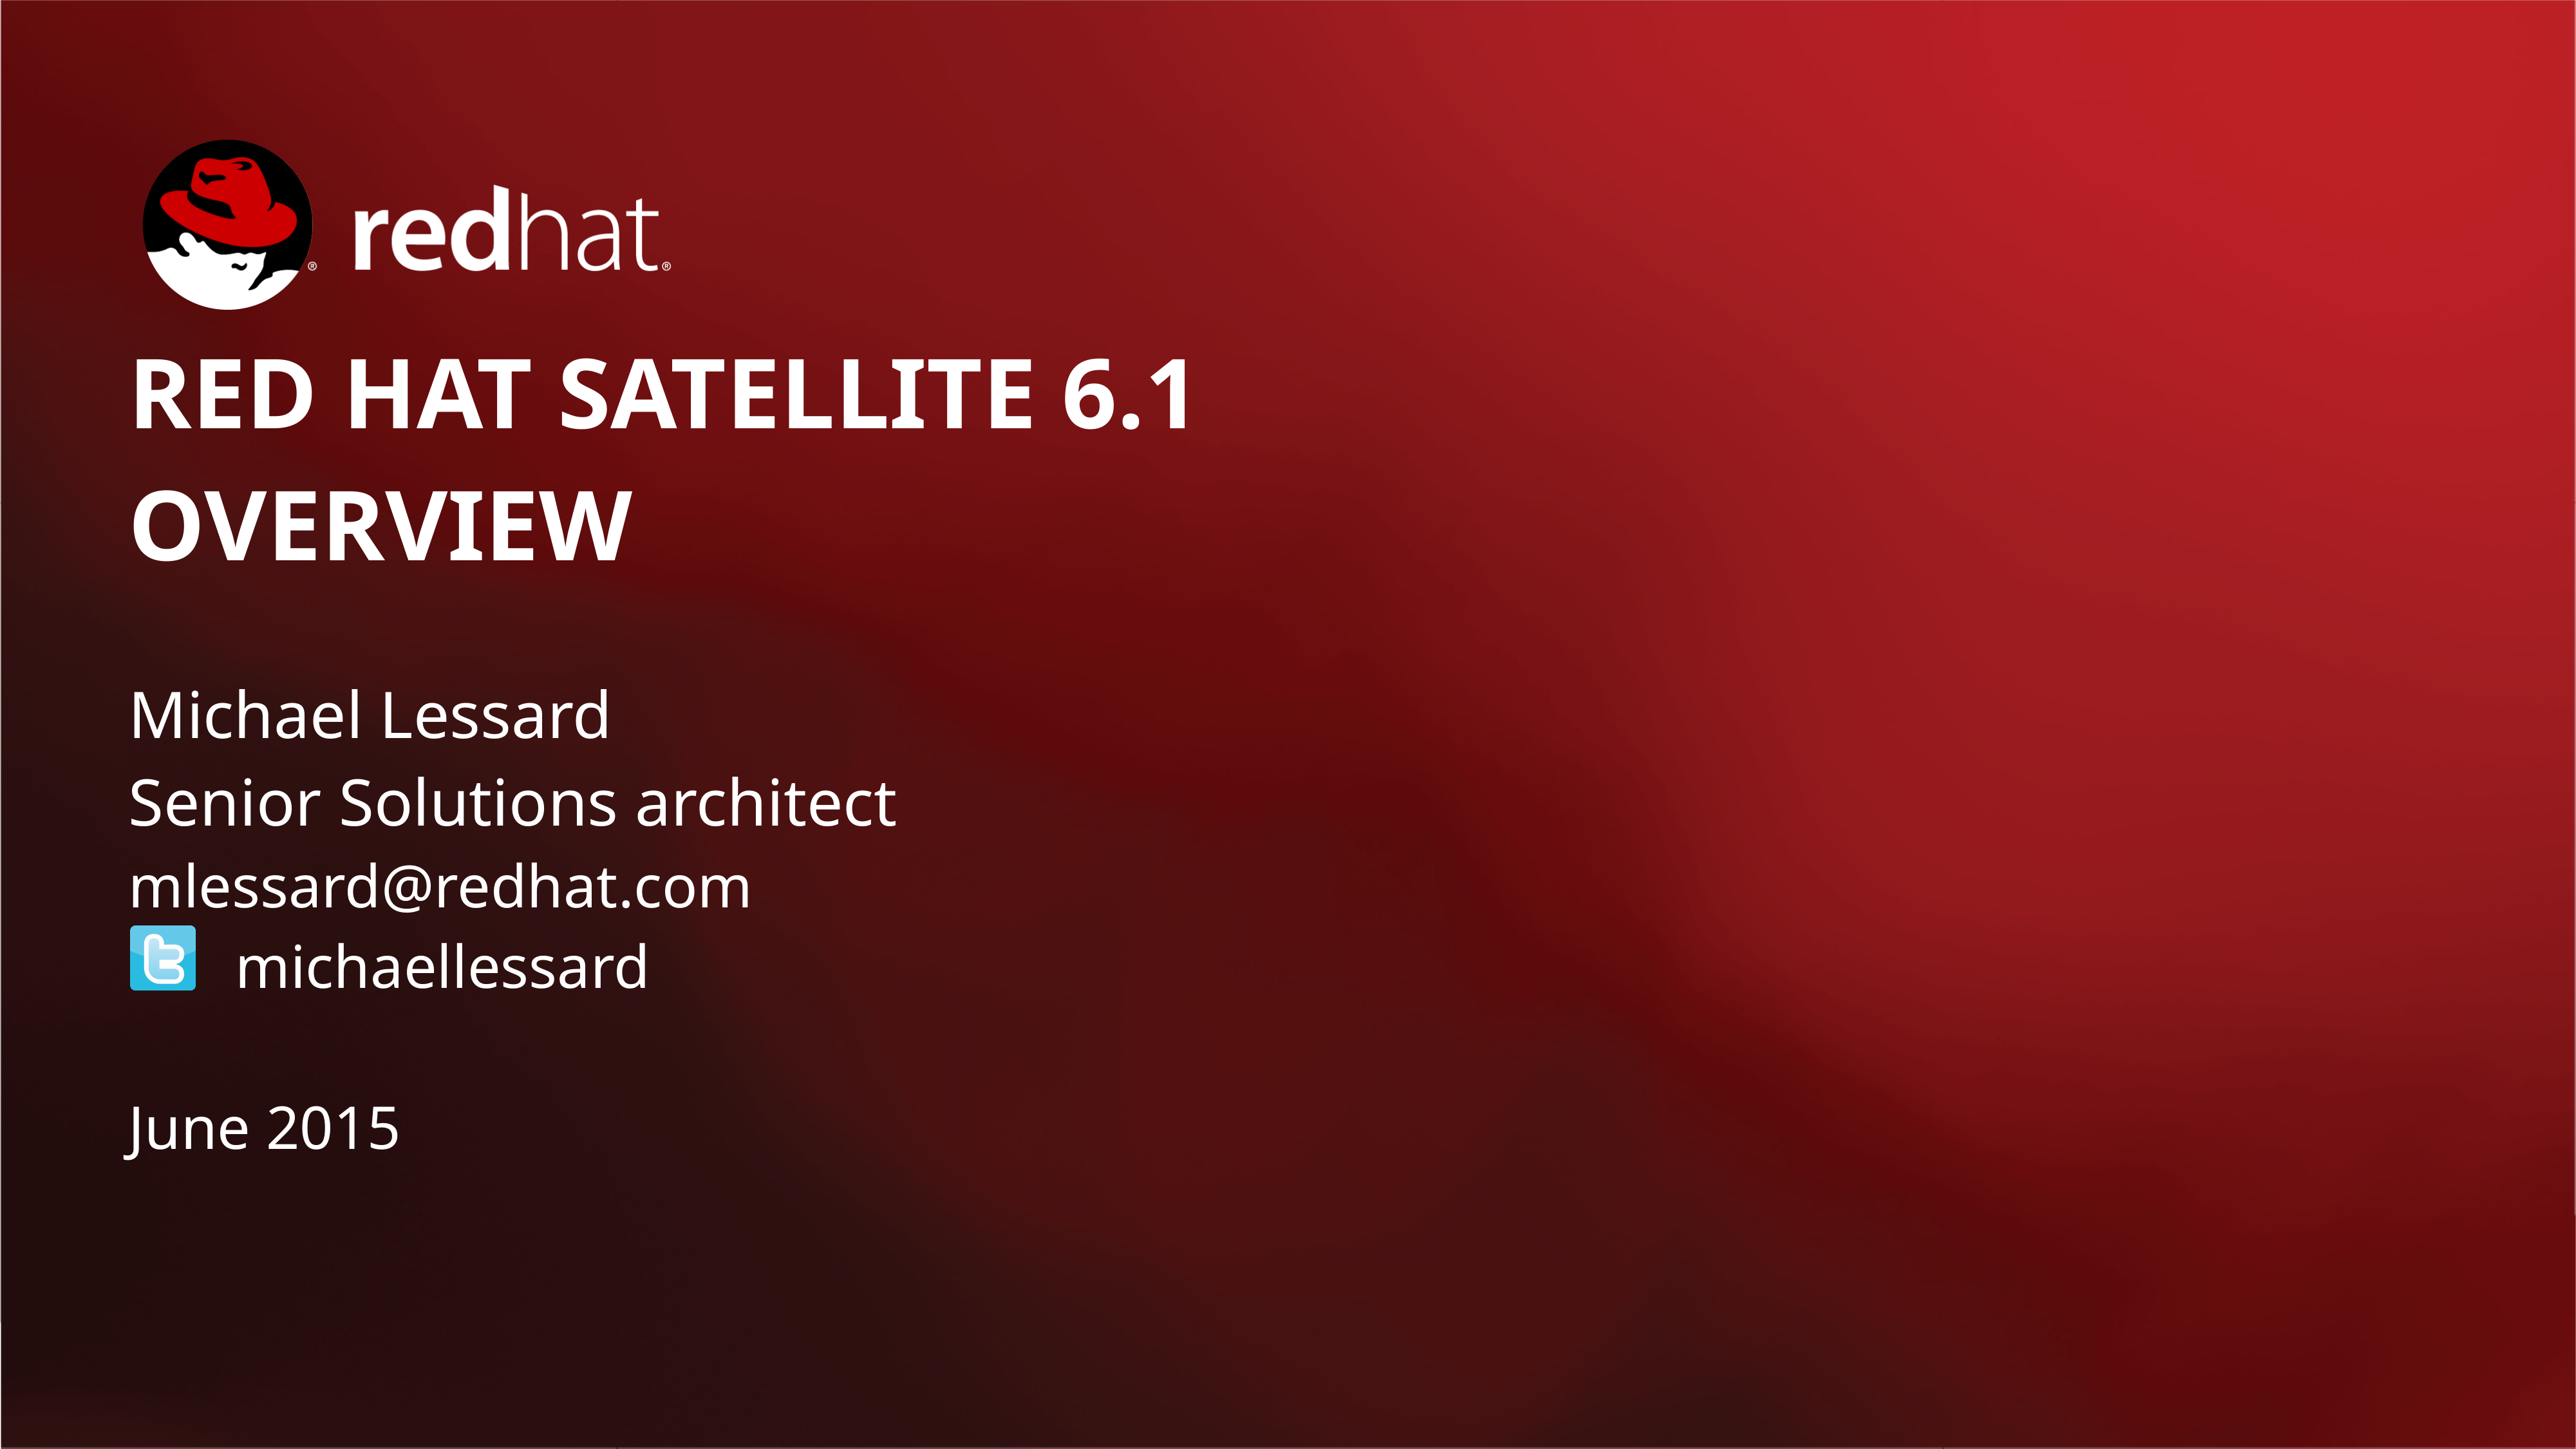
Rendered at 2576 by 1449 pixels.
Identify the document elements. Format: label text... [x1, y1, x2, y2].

picture [0, 0, 2576, 1449]
title RED HAT SATELLITE 6.1 OVERVIEW Michael Lessard Senior Solutions architect mlessard@redhat.com michaellessard June 2015 [128, 358, 2447, 1295]
